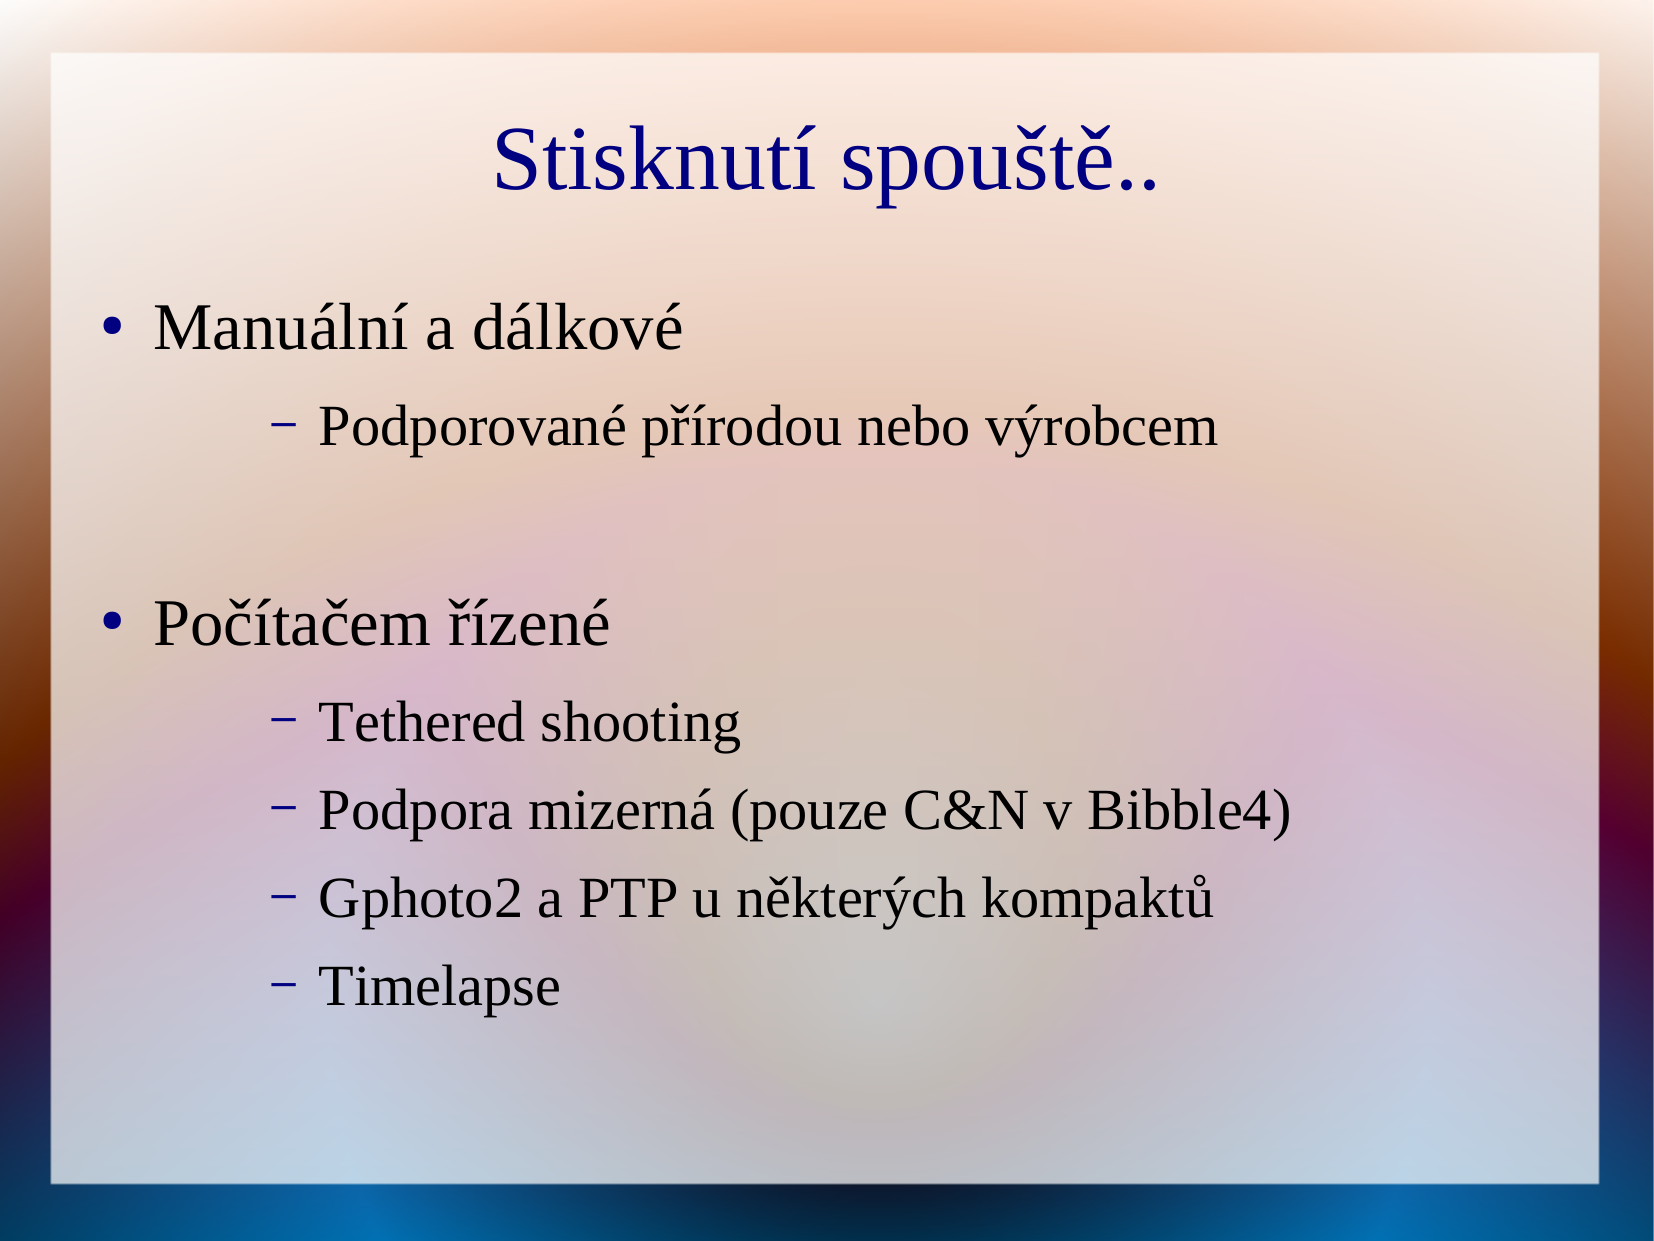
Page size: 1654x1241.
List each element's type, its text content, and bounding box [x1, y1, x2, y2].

title Stisknutí spouště.. [82, 62, 1571, 256]
list Manuální a dálkové Podporované přírodou nebo výrobcem Počítačem řízené Tethered shooting Podpora mizerná (pouze C&N v Bibble4) Gphoto2 a PTP u některých kompaktů Timelapse [82, 290, 1571, 1094]
picture [0, 0, 1654, 1241]
